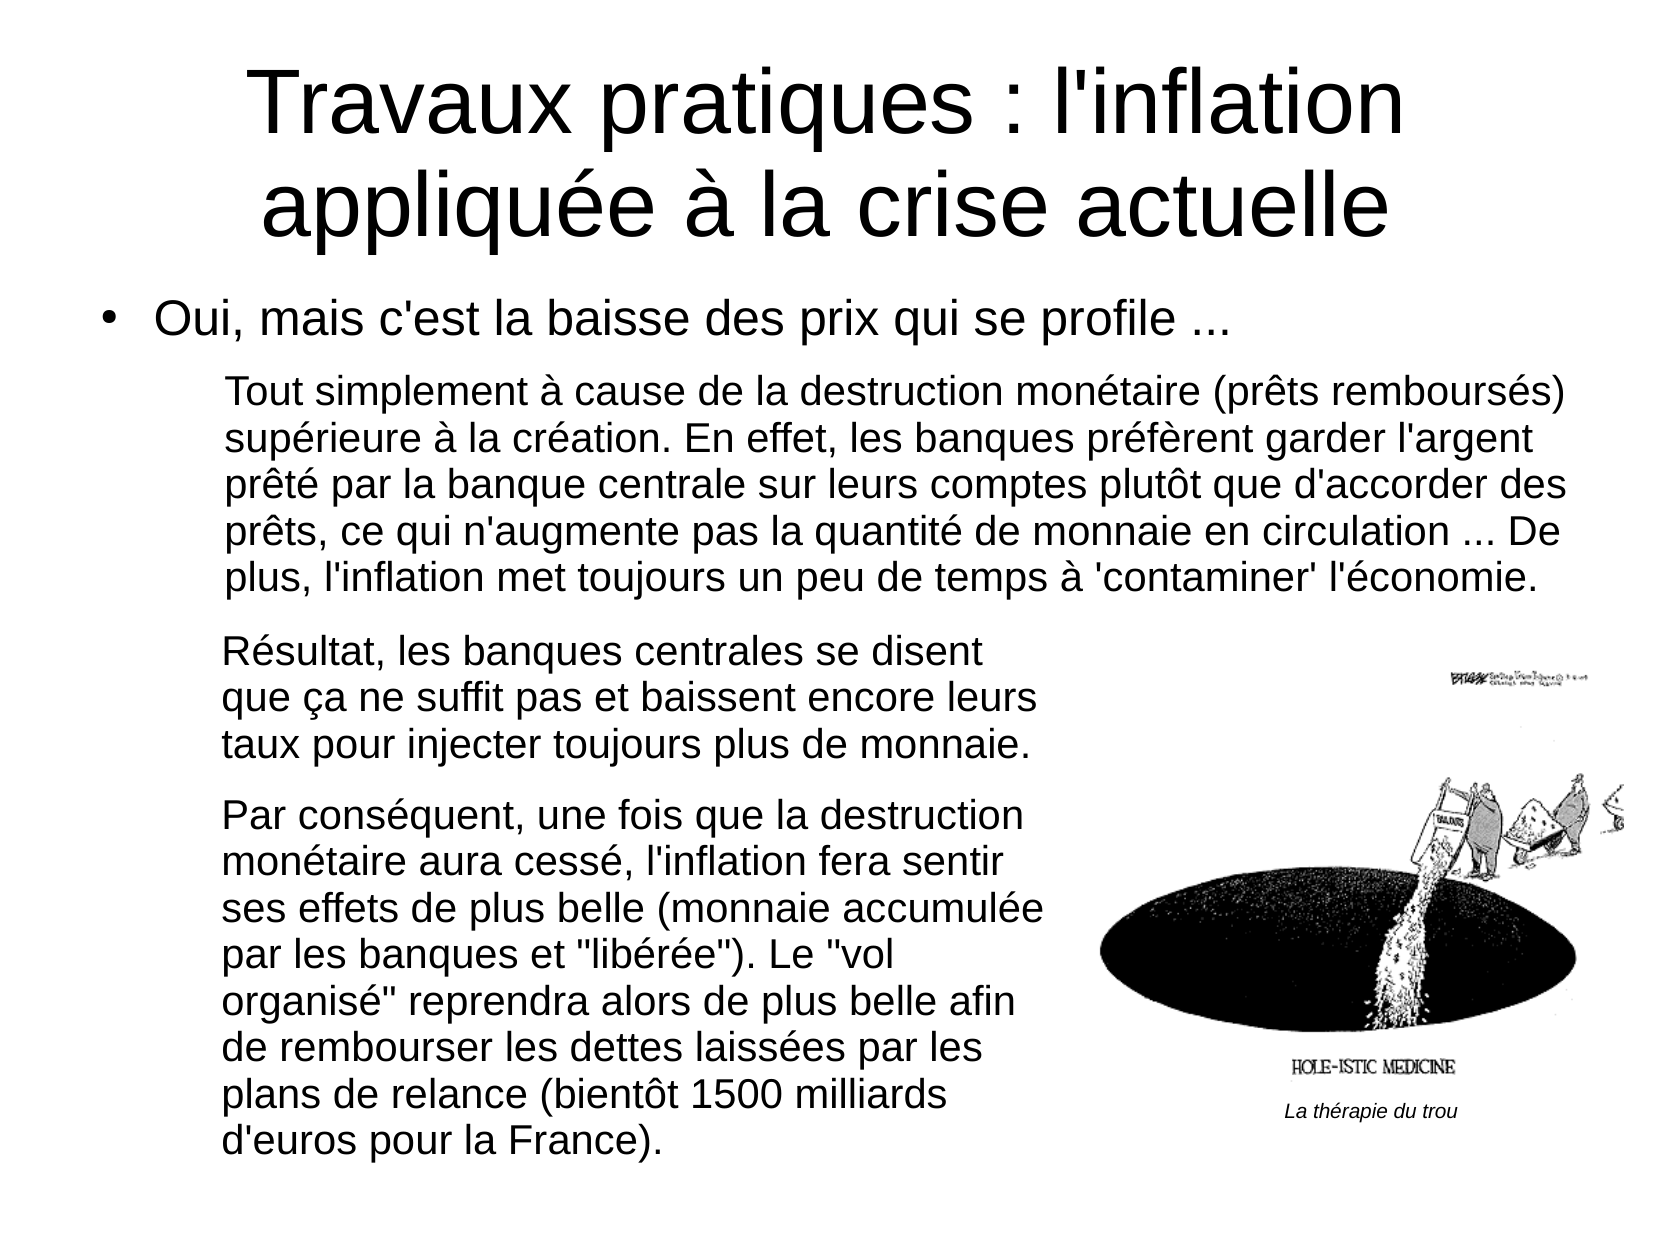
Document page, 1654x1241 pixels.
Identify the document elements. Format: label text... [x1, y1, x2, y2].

text_box Résultat, les banques centrales se disent que ça ne suffit pas et baissent encore leurs taux pour injecter toujours plus de monnaie. Par conséquent, une fois que la destruction monétaire aura cessé, l'inflation fera sentir ses effets de plus belle (monnaie accumulée par les banques et "libérée"). Le "vol organisé" reprendra alors de plus belle afin de rembourser les dettes laissées par les plans de relance (bientôt 1500 milliards d'euros pour la France). [206, 620, 1063, 1211]
text_box La thérapie du trou [1269, 1092, 1474, 1131]
list Oui, mais c'est la baisse des prix qui se profile ... Tout simplement à cause de la destruction monétaire (prêts remboursés) supérieure à la création. En effet, les banques préfèrent garder l'argent prêté par la banque centrale sur leurs comptes plutôt que d'accorder des prêts, ce qui n'augmente pas la quantité de monnaie en circulation ... De plus, l'inflation met toujours un peu de temps à 'contaminer' l'économie. [82, 290, 1595, 602]
title Travaux pratiques : l'inflation appliquée à la crise actuelle [82, 50, 1571, 256]
picture [1092, 649, 1624, 1093]
